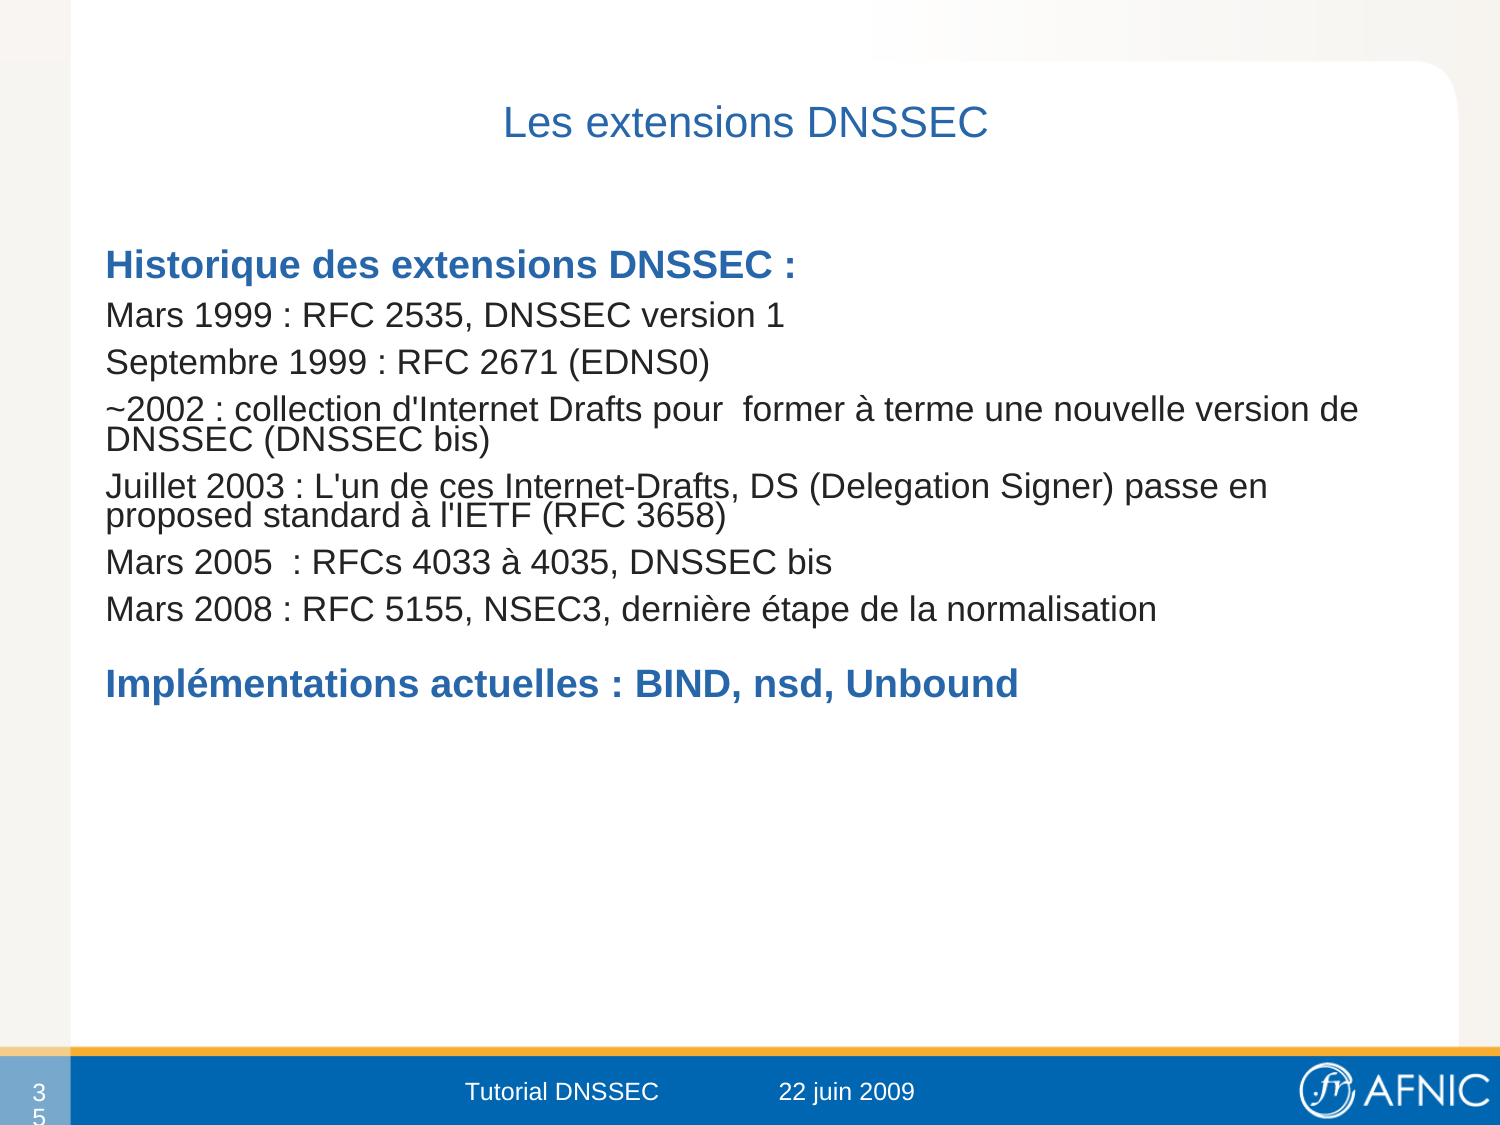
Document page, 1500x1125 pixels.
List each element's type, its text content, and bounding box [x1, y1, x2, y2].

title Les extensions DNSSEC [105, 39, 1387, 199]
list Historique des extensions DNSSEC : Mars 1999 : RFC 2535, DNSSEC version 1 Septembre 1999 : RFC 2671 (EDNS0) ~2002 : collection d'Internet Drafts pour former à terme une nouvelle version de DNSSEC (DNSSEC bis) Juillet 2003 : L'un de ces Internet-Drafts, DS (Delegation Signer) passe en proposed standard à l'IETF (RFC 3658) Mars 2005 : RFCs 4033 à 4035, DNSSEC bis Mars 2008 : RFC 5155, NSEC3, dernière étape de la normalisation Implémentations actuelles : BIND, nsd, Unbound [105, 234, 1387, 952]
picture [0, 0, 1500, 1125]
